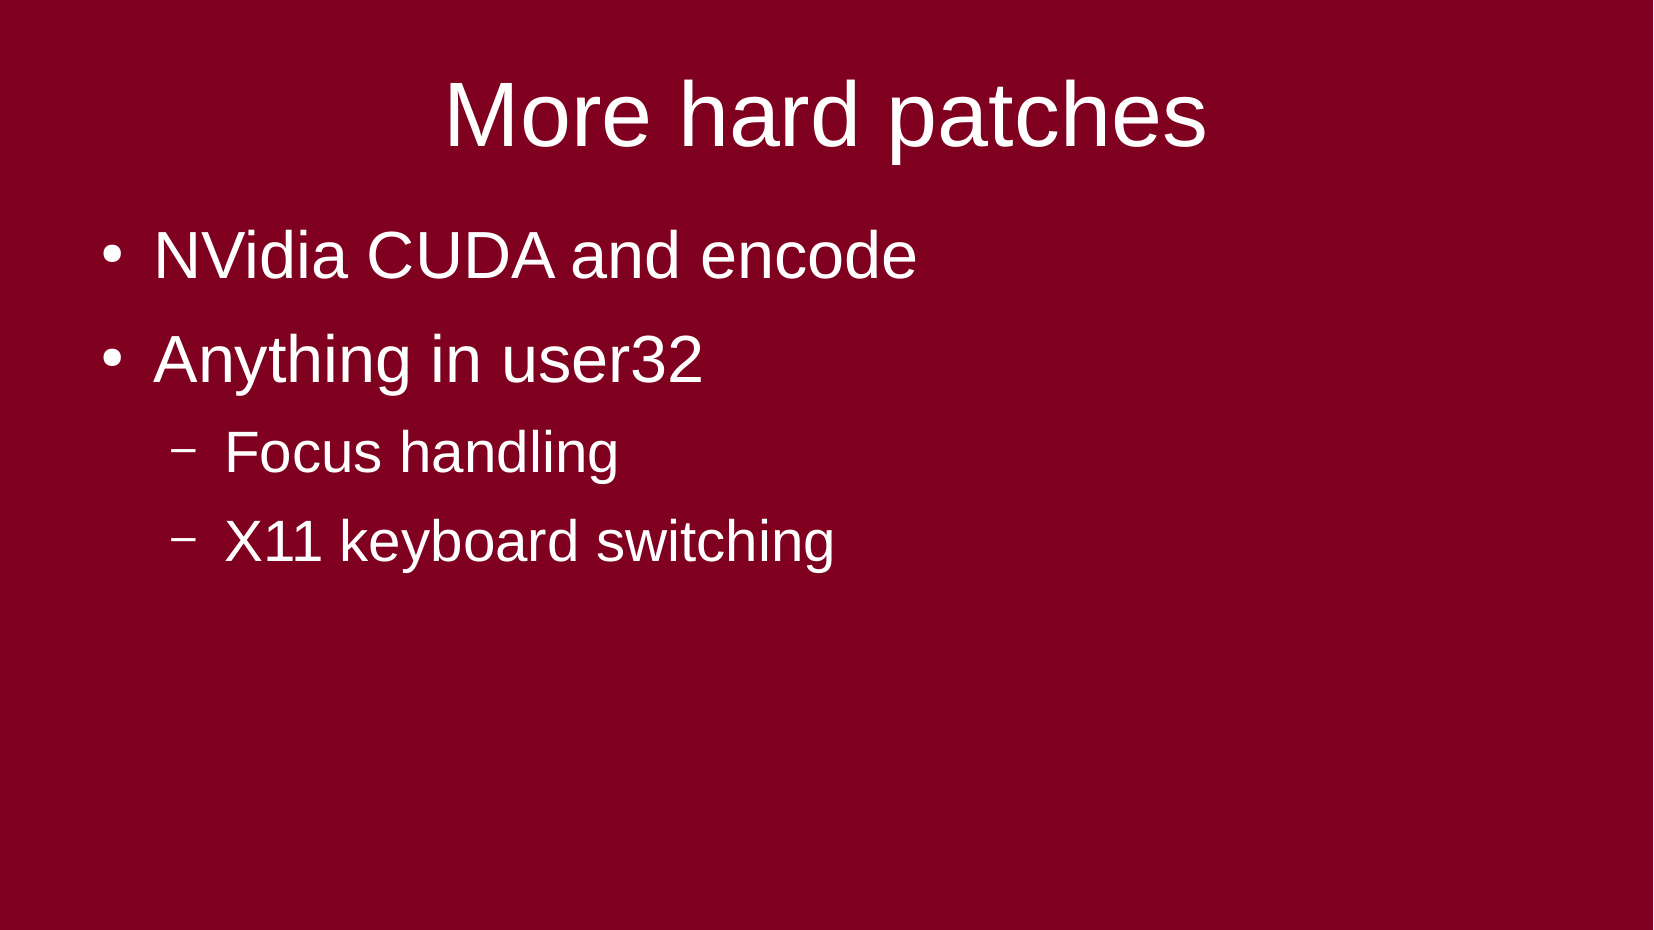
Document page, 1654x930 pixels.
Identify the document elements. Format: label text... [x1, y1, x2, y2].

title More hard patches [82, 37, 1571, 193]
list NVidia CUDA and encode Anything in user32 Focus handling X11 keyboard switching [82, 217, 1571, 757]
